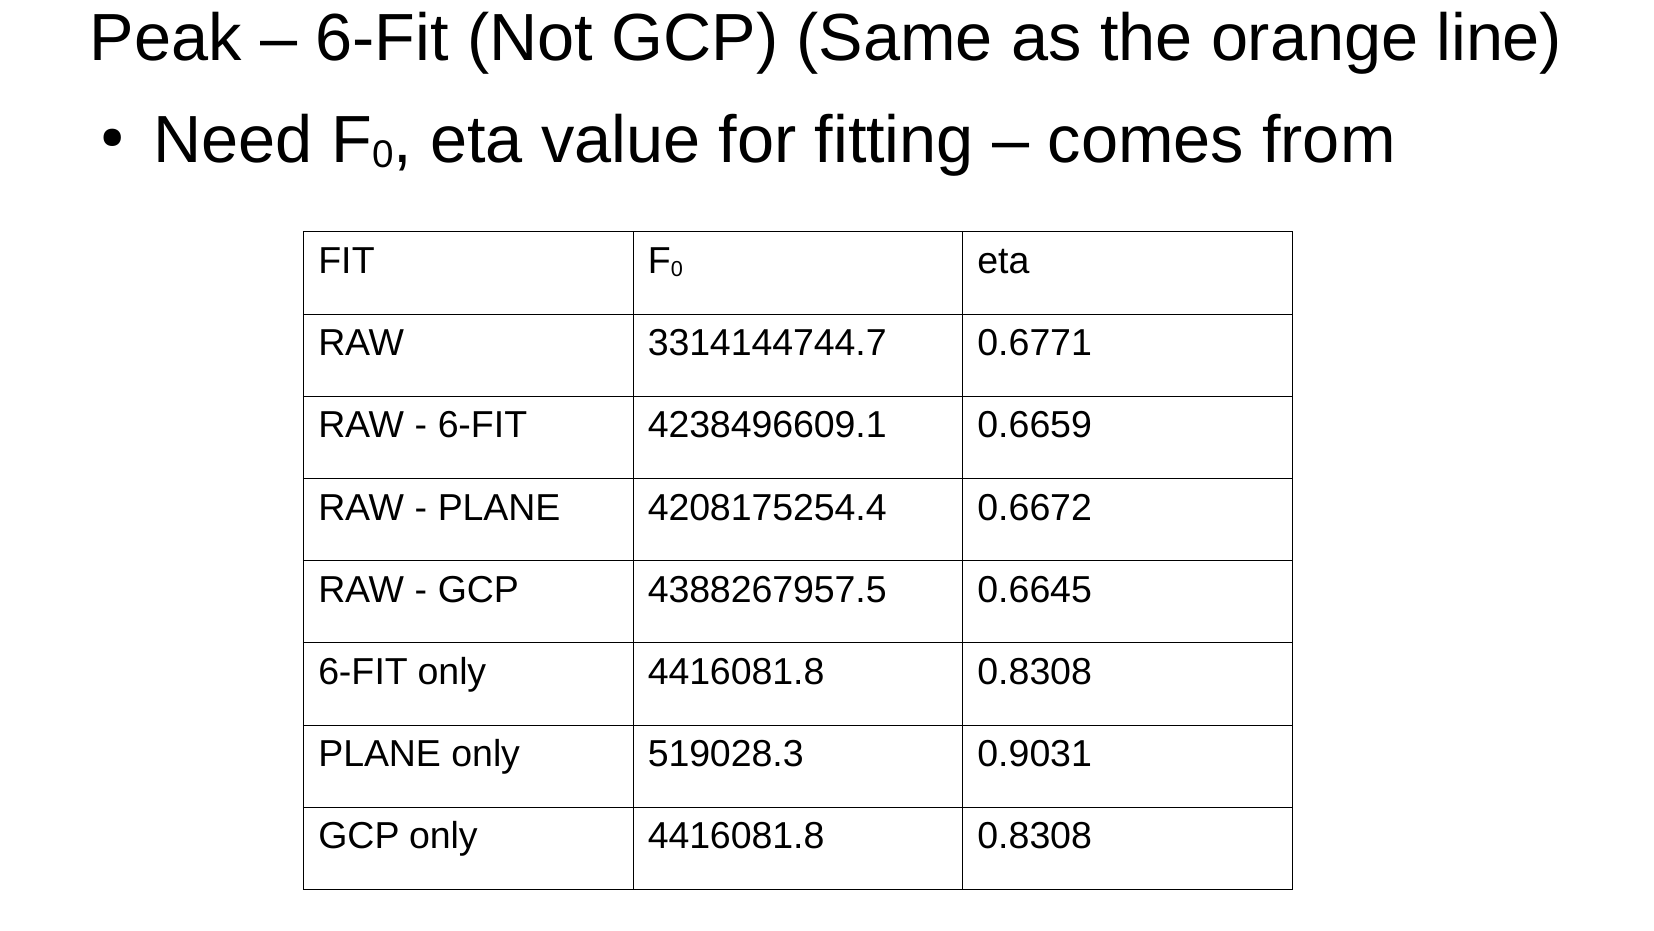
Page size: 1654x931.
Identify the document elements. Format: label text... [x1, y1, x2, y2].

title Peak – 6-Fit (Not GCP) (Same as the orange line) [82, 0, 1571, 75]
table_cell 4208175254.4 [634, 479, 962, 560]
table_cell 4416081.8 [634, 808, 962, 889]
table_cell 0.8308 [963, 808, 1292, 889]
table_cell 0.6645 [963, 561, 1292, 642]
table_cell 0.6659 [963, 397, 1292, 478]
table_cell RAW [304, 315, 633, 396]
table_cell RAW - 6-FIT [304, 397, 633, 478]
list Need F0, eta value for fitting – comes from [82, 102, 1571, 642]
table_cell RAW - PLANE [304, 479, 633, 560]
table_cell 0.9031 [963, 726, 1292, 807]
table_cell 0.6672 [963, 479, 1292, 560]
table_cell GCP only [304, 808, 633, 889]
table_cell RAW - GCP [304, 561, 633, 642]
table_header eta [963, 232, 1292, 314]
table_cell PLANE only [304, 726, 633, 807]
table_cell 4416081.8 [634, 643, 962, 725]
table_cell 0.6771 [963, 315, 1292, 396]
table_cell 4388267957.5 [634, 561, 962, 642]
table_header FIT [304, 232, 633, 314]
table_header F0 [634, 232, 962, 314]
table_cell 4238496609.1 [634, 397, 962, 478]
table_cell 6-FIT only [304, 643, 633, 725]
table_cell 0.8308 [963, 643, 1292, 725]
table_cell 519028.3 [634, 726, 962, 807]
table_cell 3314144744.7 [634, 315, 962, 396]
